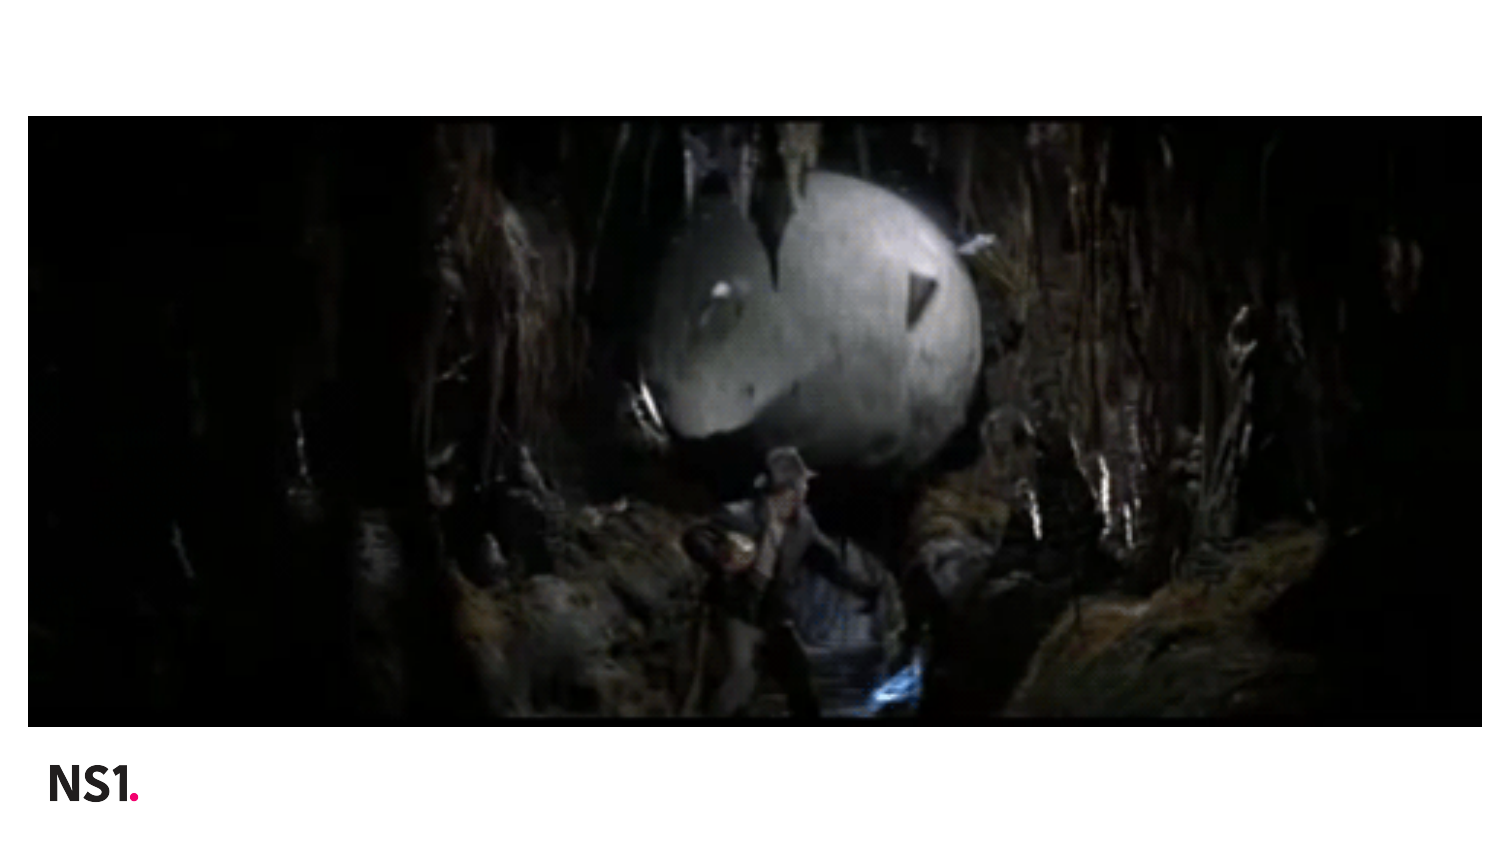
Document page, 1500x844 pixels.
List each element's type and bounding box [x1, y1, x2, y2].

picture [28, 116, 1482, 728]
picture [46, 761, 140, 805]
